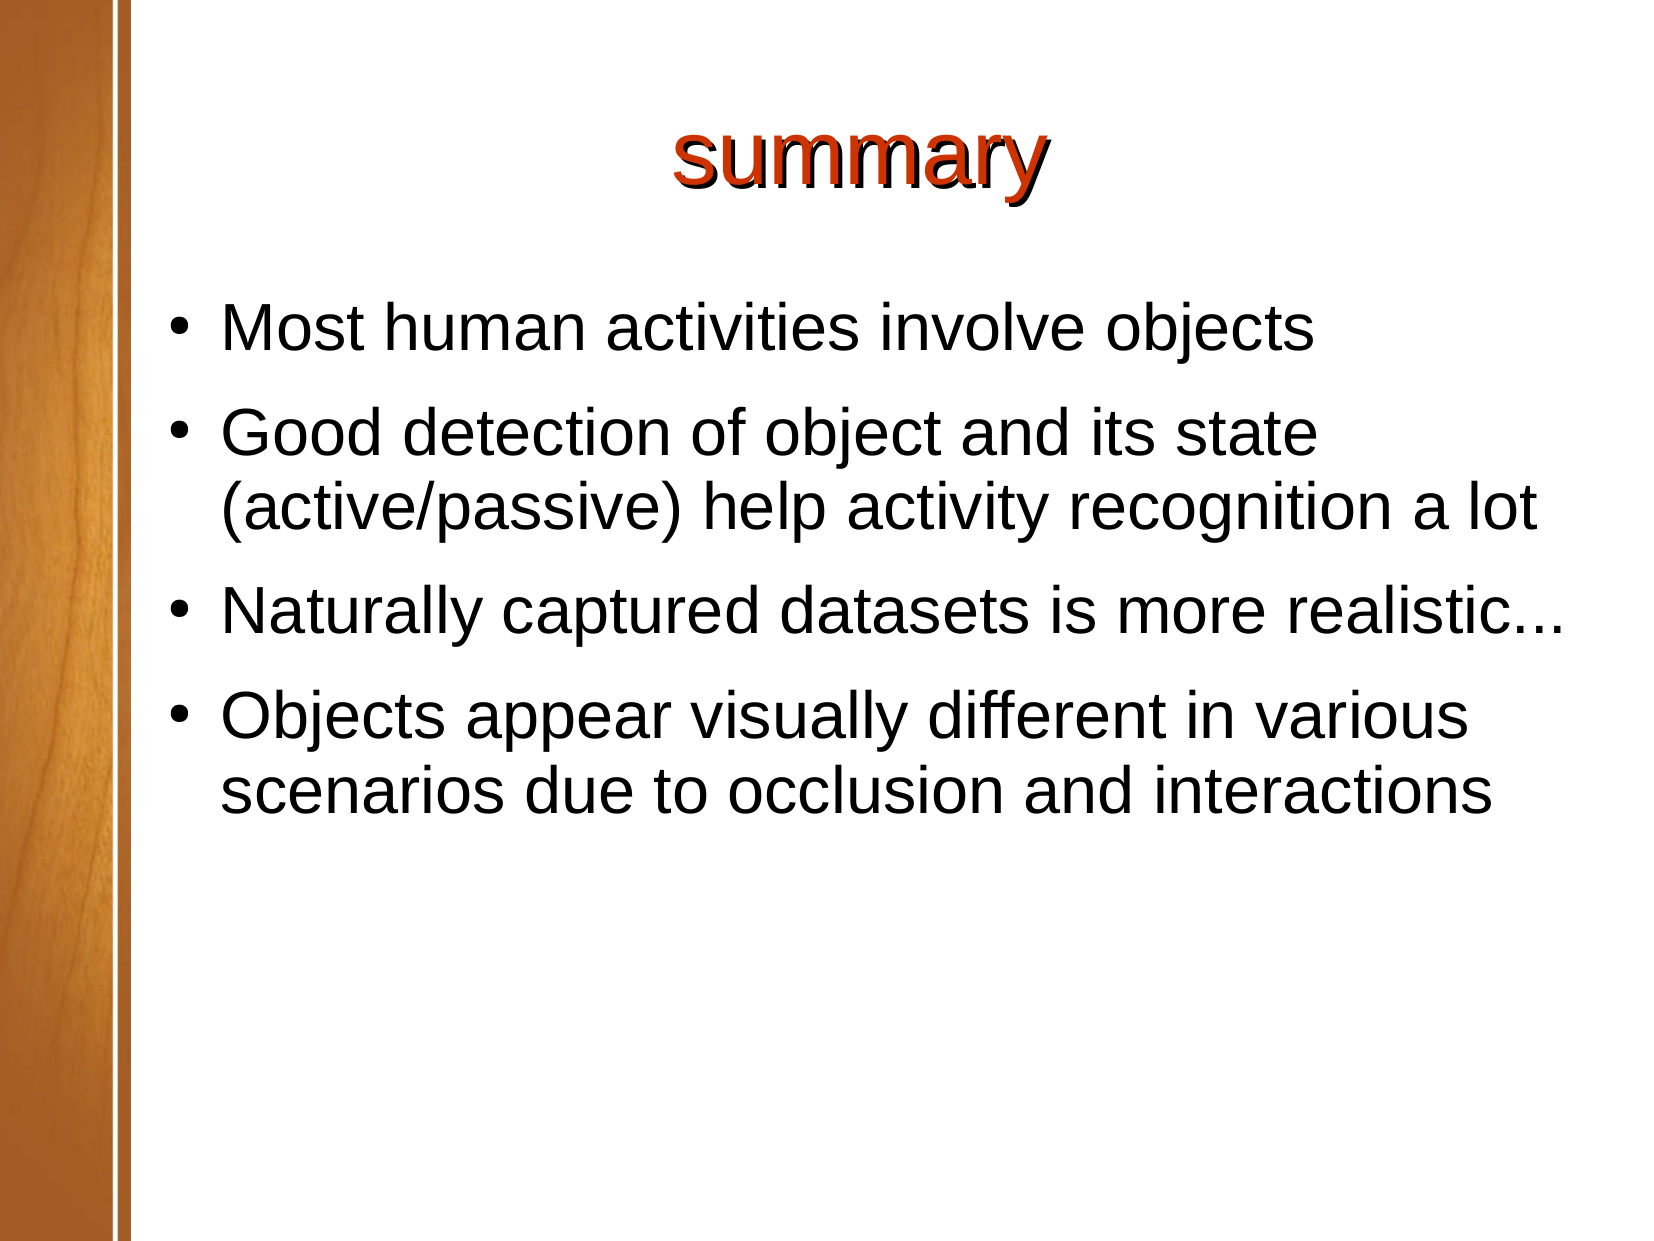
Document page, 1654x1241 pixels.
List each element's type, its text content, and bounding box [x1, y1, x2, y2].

picture [0, 0, 131, 1241]
title summary [150, 56, 1571, 250]
list Most human activities involve objects Good detection of object and its state (active/passive) help activity recognition a lot Naturally captured datasets is more realistic... Objects appear visually different in various scenarios due to occlusion and interactions [150, 290, 1571, 1094]
